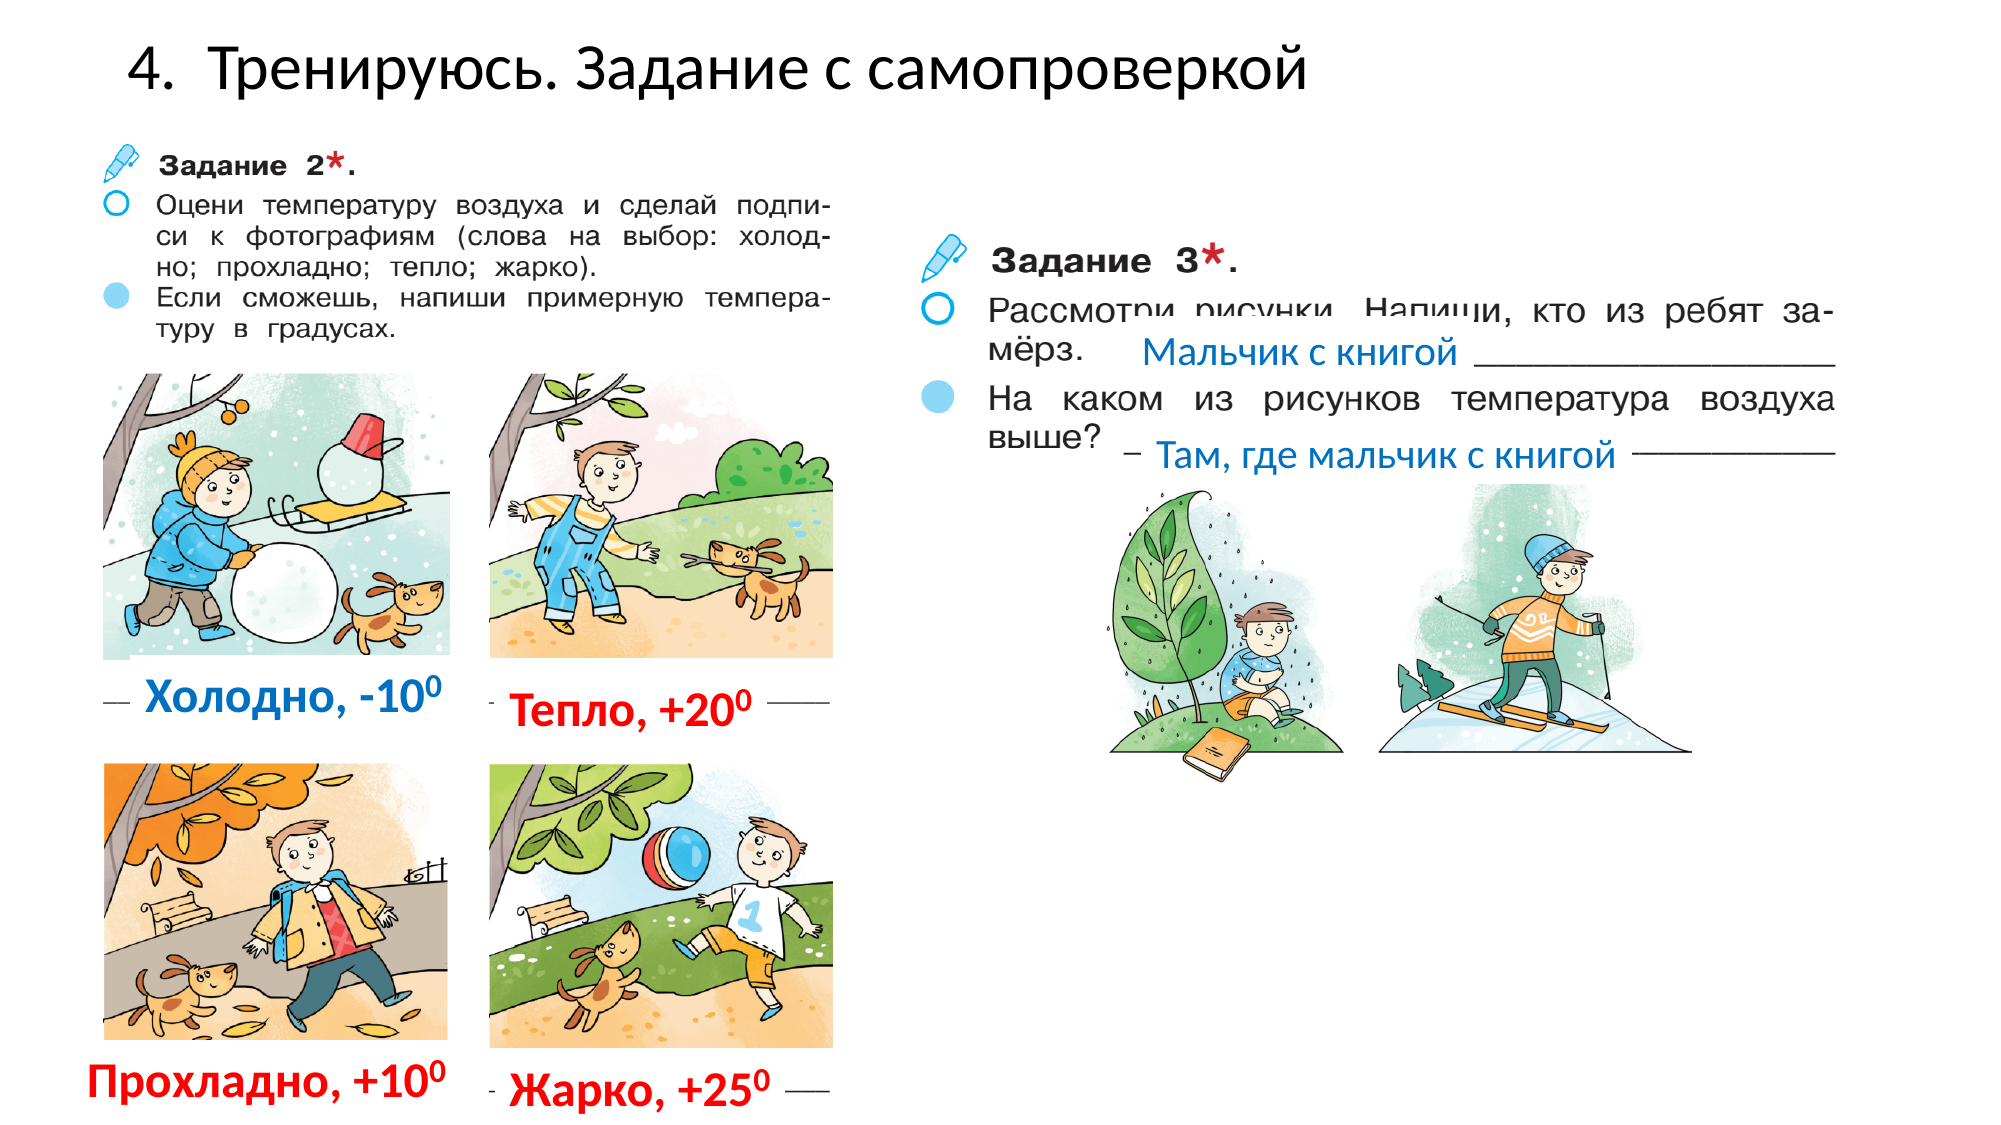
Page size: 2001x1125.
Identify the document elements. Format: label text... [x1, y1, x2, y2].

text_box Холодно, -100 [130, 655, 457, 730]
title 4. Тренируюсь. Задание с самопроверкой [112, 25, 1838, 112]
text_box Жарко, +250 [495, 1049, 785, 1124]
text_box Тепло, +200 [494, 669, 767, 744]
text_box Прохладно, +100 [72, 1040, 461, 1115]
picture [892, 214, 1888, 785]
picture [82, 135, 846, 1106]
text_box Там, где мальчик с книгой [1141, 419, 1632, 484]
text_box Мальчик с книгой [1127, 316, 1474, 381]
